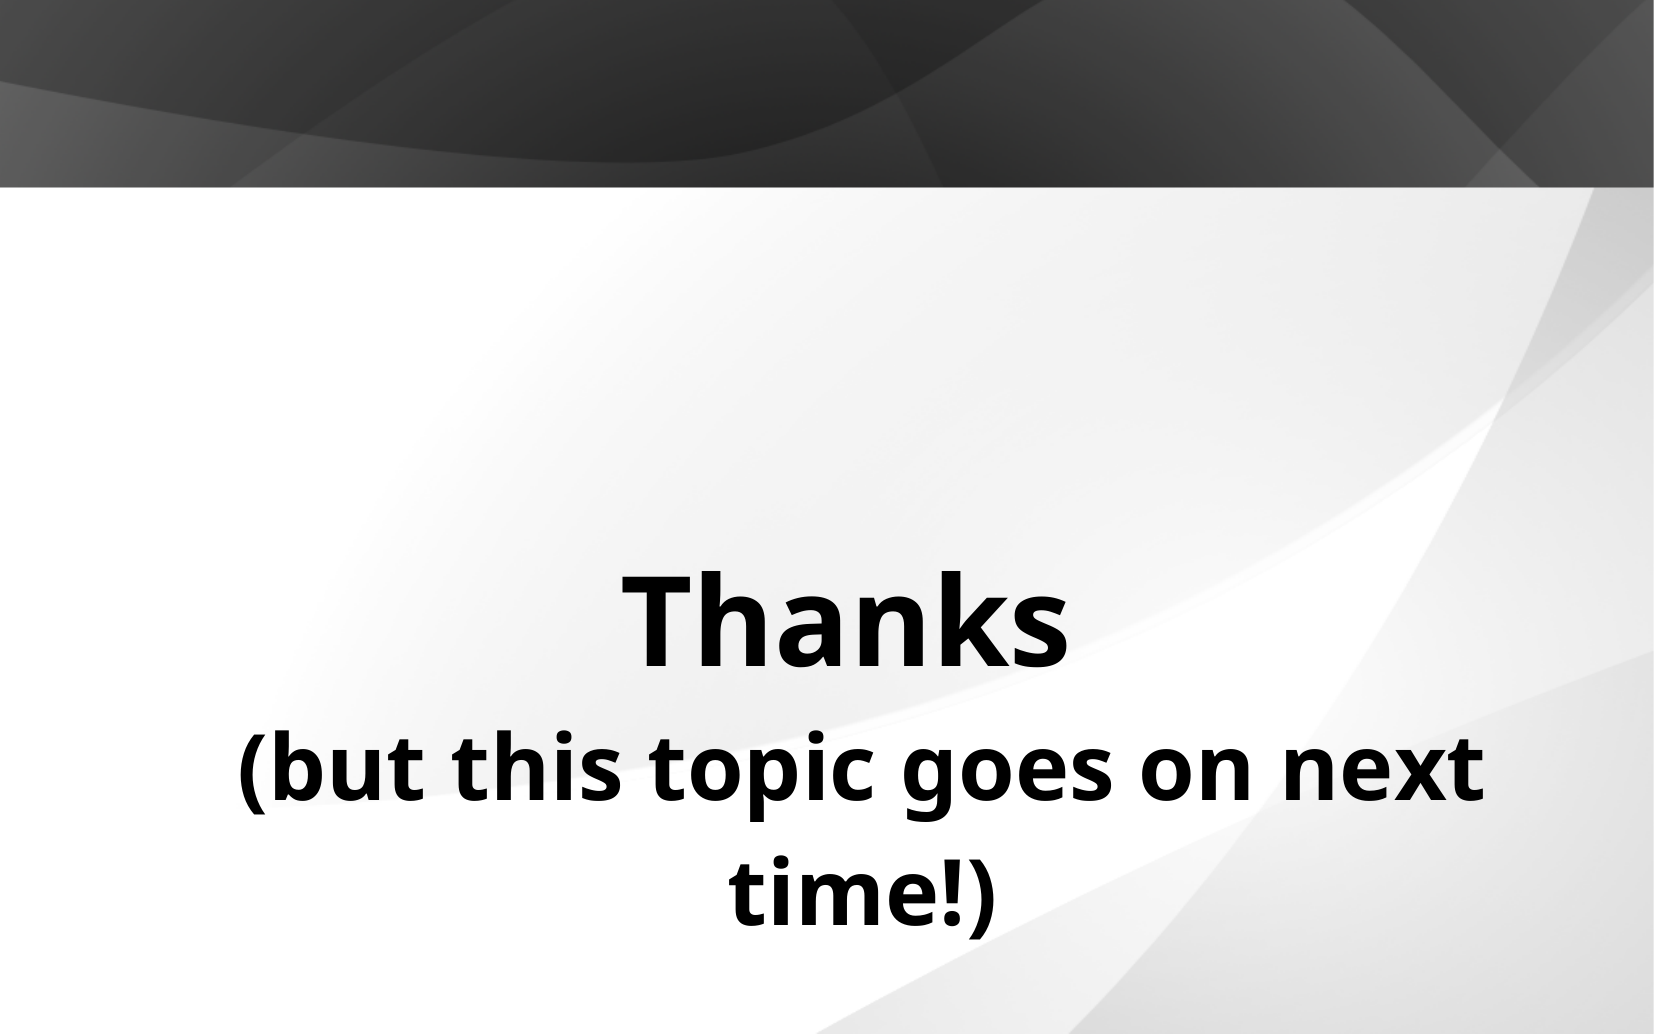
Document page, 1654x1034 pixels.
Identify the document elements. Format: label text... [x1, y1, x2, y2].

text_box Thanks (but this topic goes on next time!) [112, 525, 1613, 969]
picture [0, 0, 1654, 1034]
